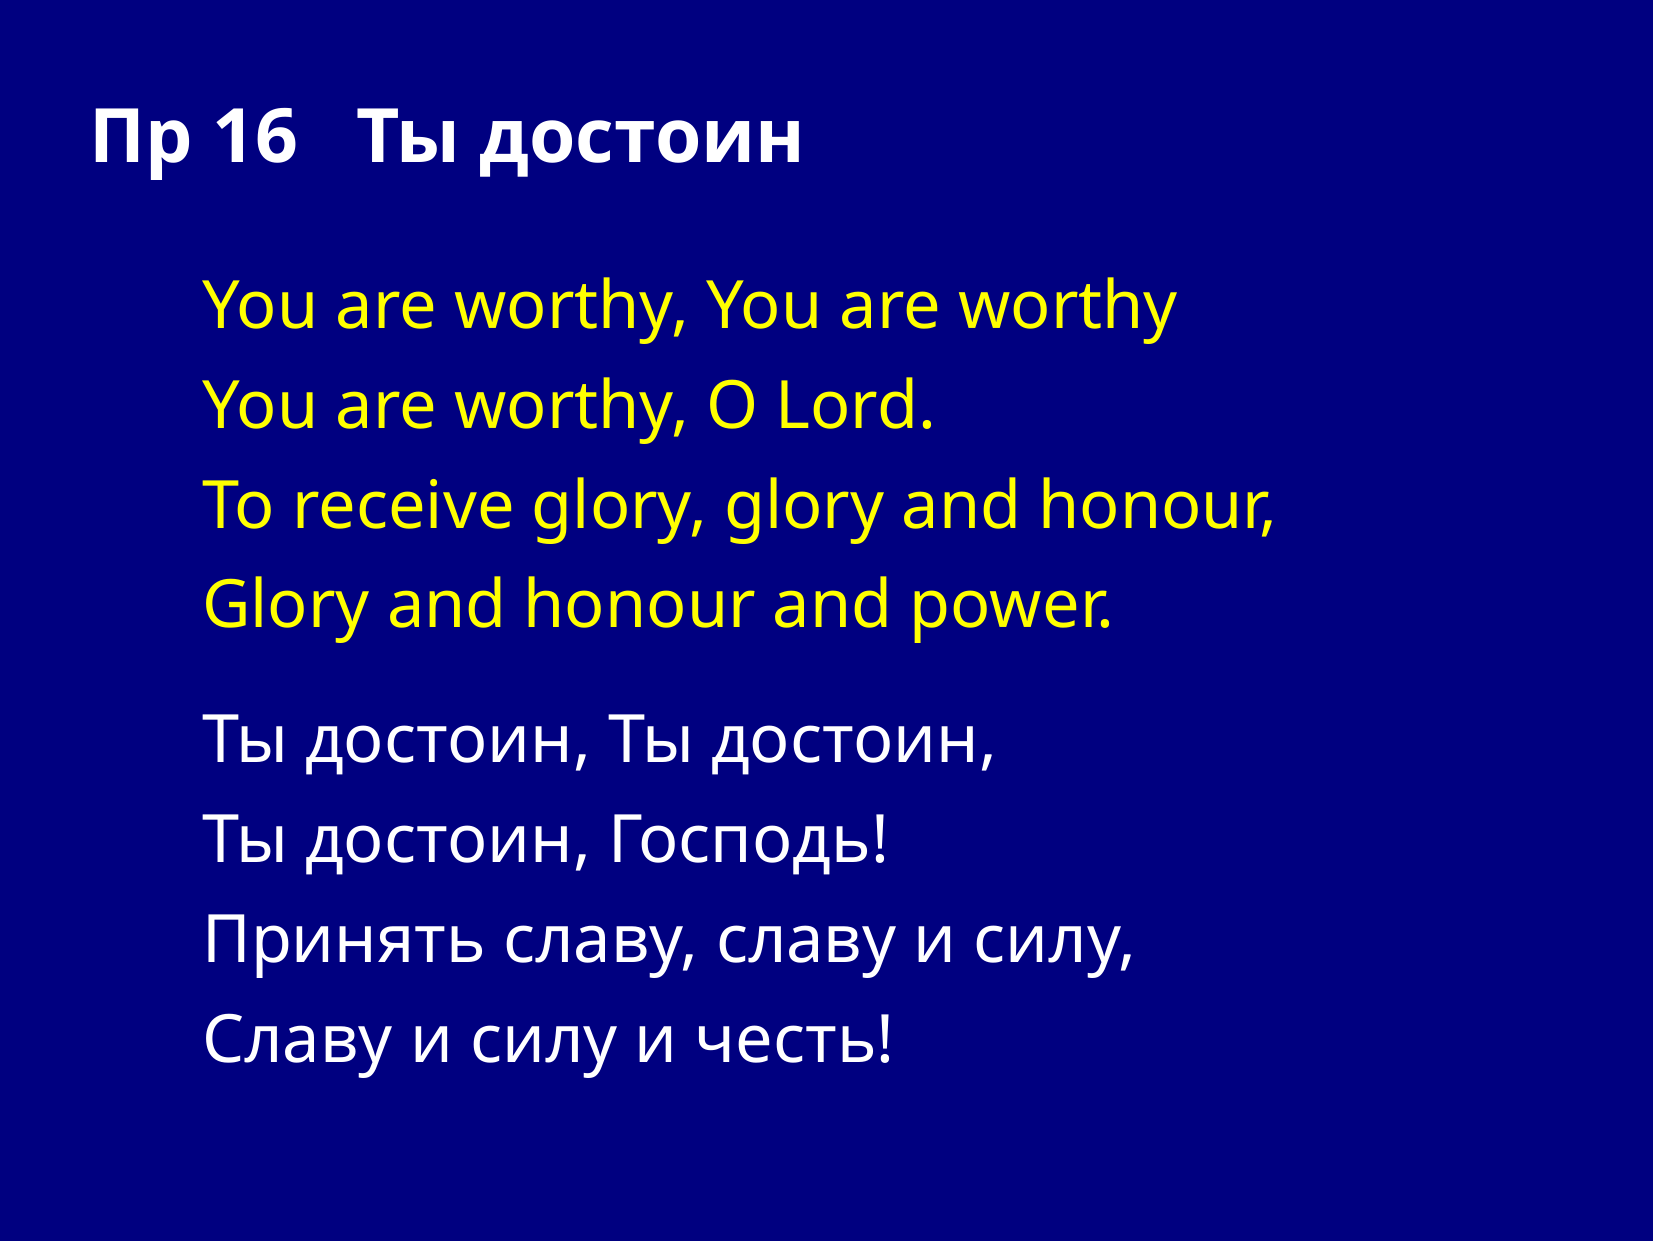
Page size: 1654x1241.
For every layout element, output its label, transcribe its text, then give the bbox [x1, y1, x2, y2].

text_box Пр 16 Ты достоин [75, 75, 1576, 188]
text_box You are worthy, You are worthy You are worthy, O Lord. To receive glory, glory and honour, Glory and honour and power. [75, 188, 1576, 638]
text_box Ты достоин, Ты достоин, Ты достоин, Господь! Принять славу, славу и силу, Славу и силу и честь! [75, 675, 1576, 1163]
